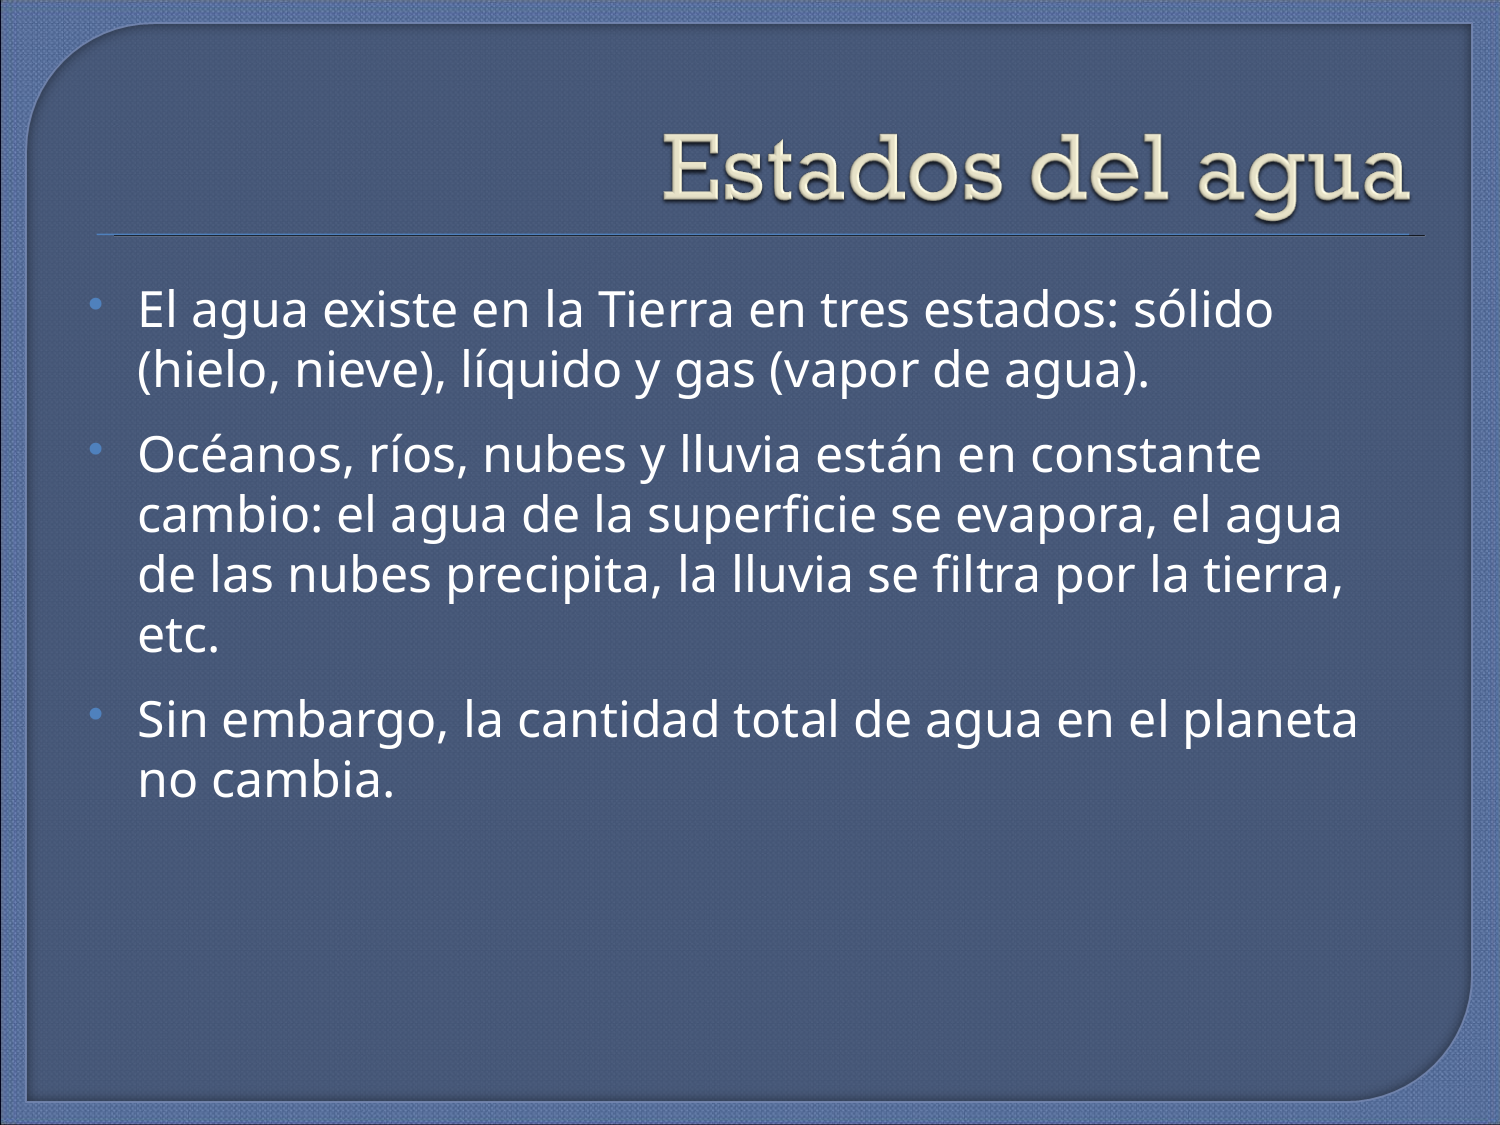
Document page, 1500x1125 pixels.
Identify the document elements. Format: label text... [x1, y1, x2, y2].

picture [0, 0, 1500, 1125]
text_box [73, 40, 1476, 233]
list El agua existe en la Tierra en tres estados: sólido (hielo, nieve), líquido y gas (vapor de agua). Océanos, ríos, nubes y lluvia están en constante cambio: el agua de la superficie se evapora, el agua de las nubes precipita, la lluvia se filtra por la tierra, etc. Sin embargo, la cantidad total de agua en el planeta no cambia. [75, 270, 1426, 1013]
